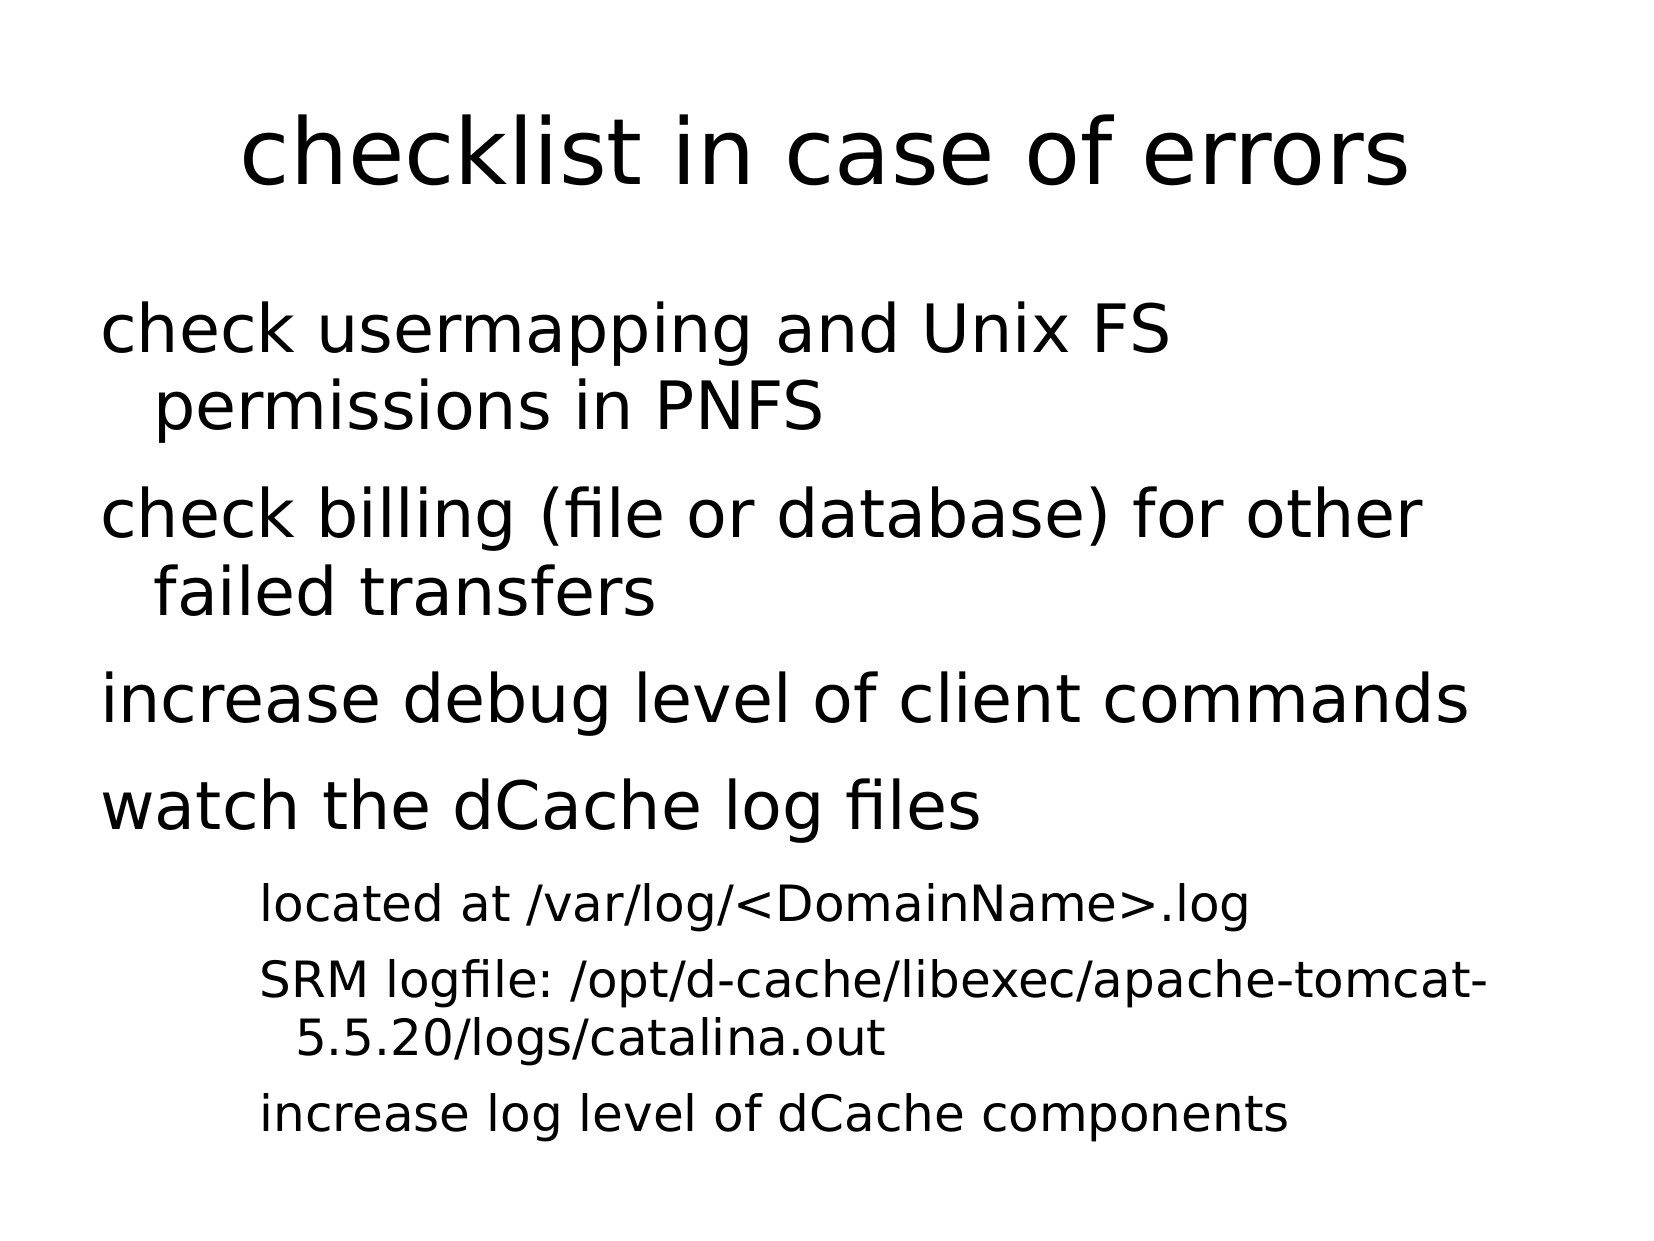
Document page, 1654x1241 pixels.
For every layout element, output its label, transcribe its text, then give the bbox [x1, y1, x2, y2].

title checklist in case of errors [82, 56, 1571, 250]
list check usermapping and Unix FS permissions in PNFS check billing (file or database) for other failed transfers increase debug level of client commands watch the dCache log files located at /var/log/<DomainName>.log SRM logfile: /opt/d-cache/libexec/apache-tomcat-5.5.20/logs/catalina.out increase log level of dCache components [82, 290, 1571, 1144]
